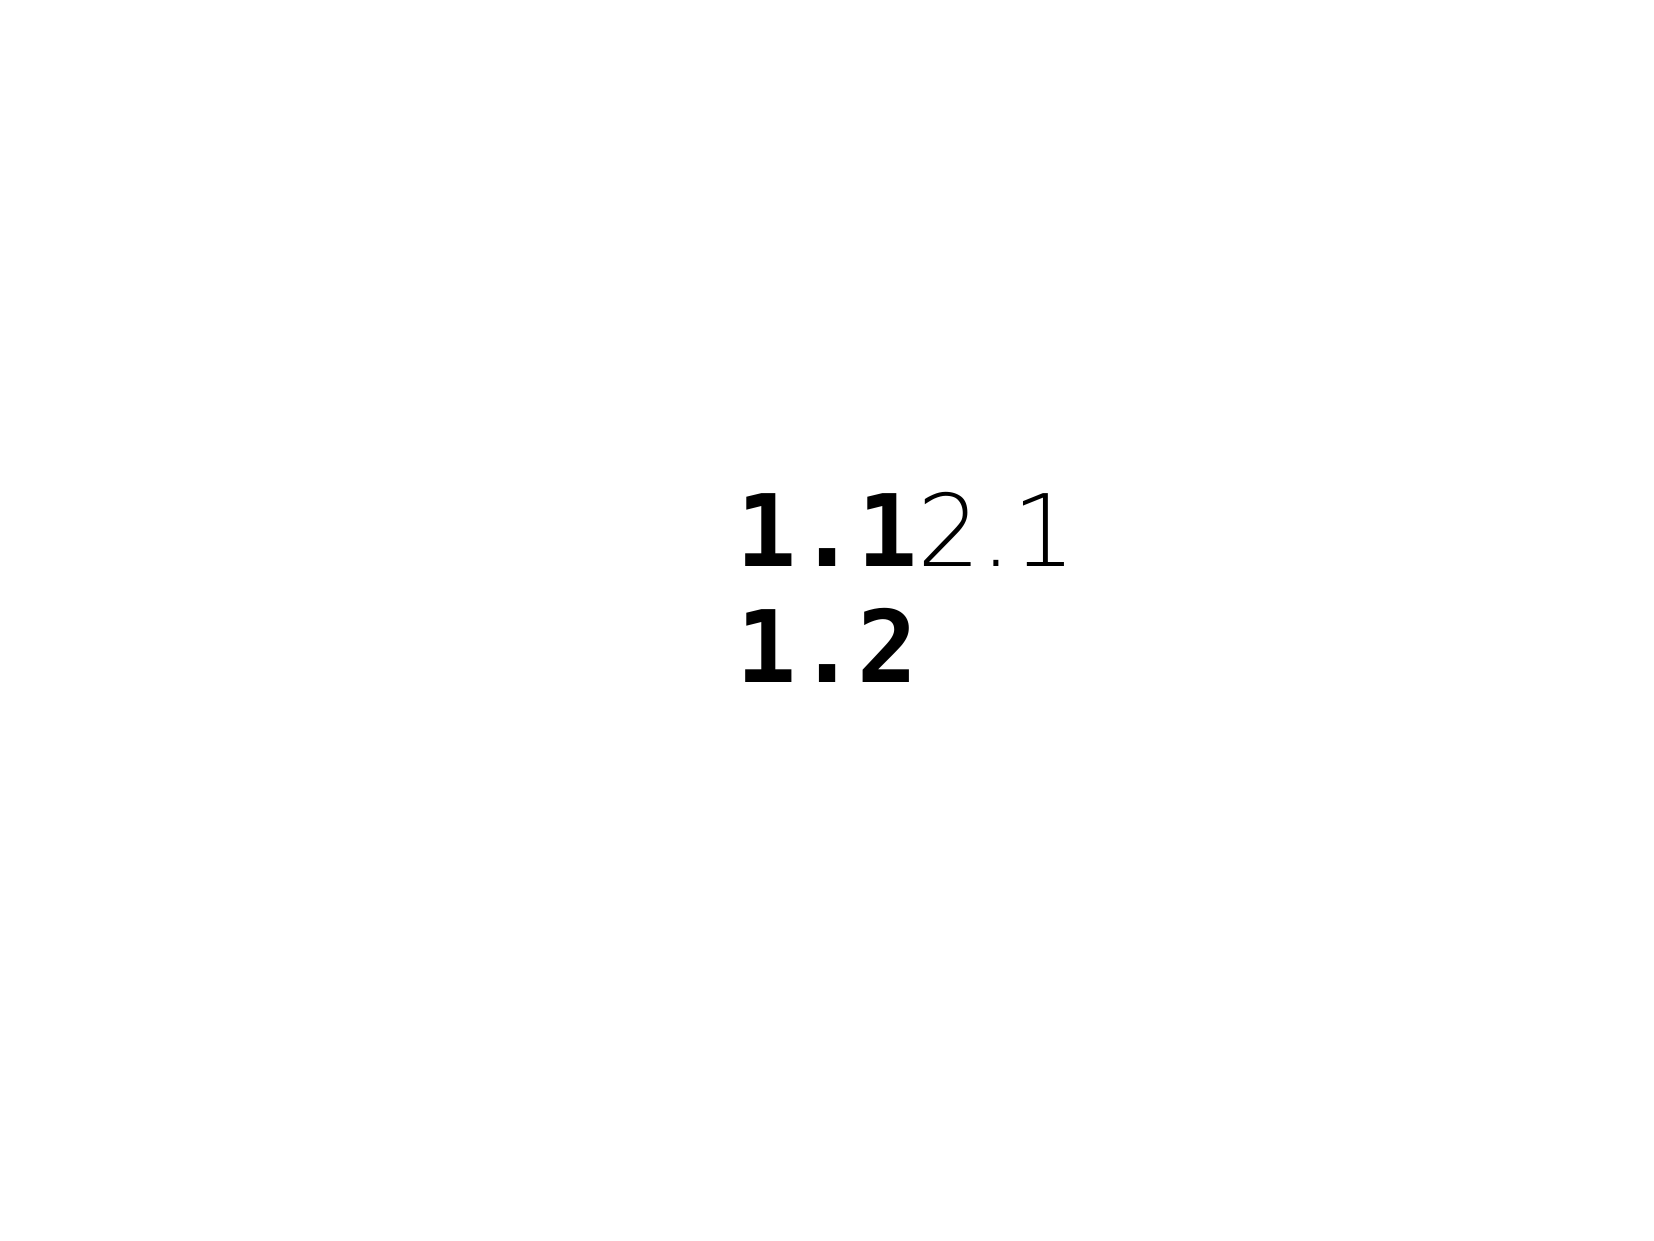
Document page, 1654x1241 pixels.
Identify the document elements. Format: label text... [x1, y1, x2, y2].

subtitle 1.12.1 1.2 [736, 473, 1081, 707]
